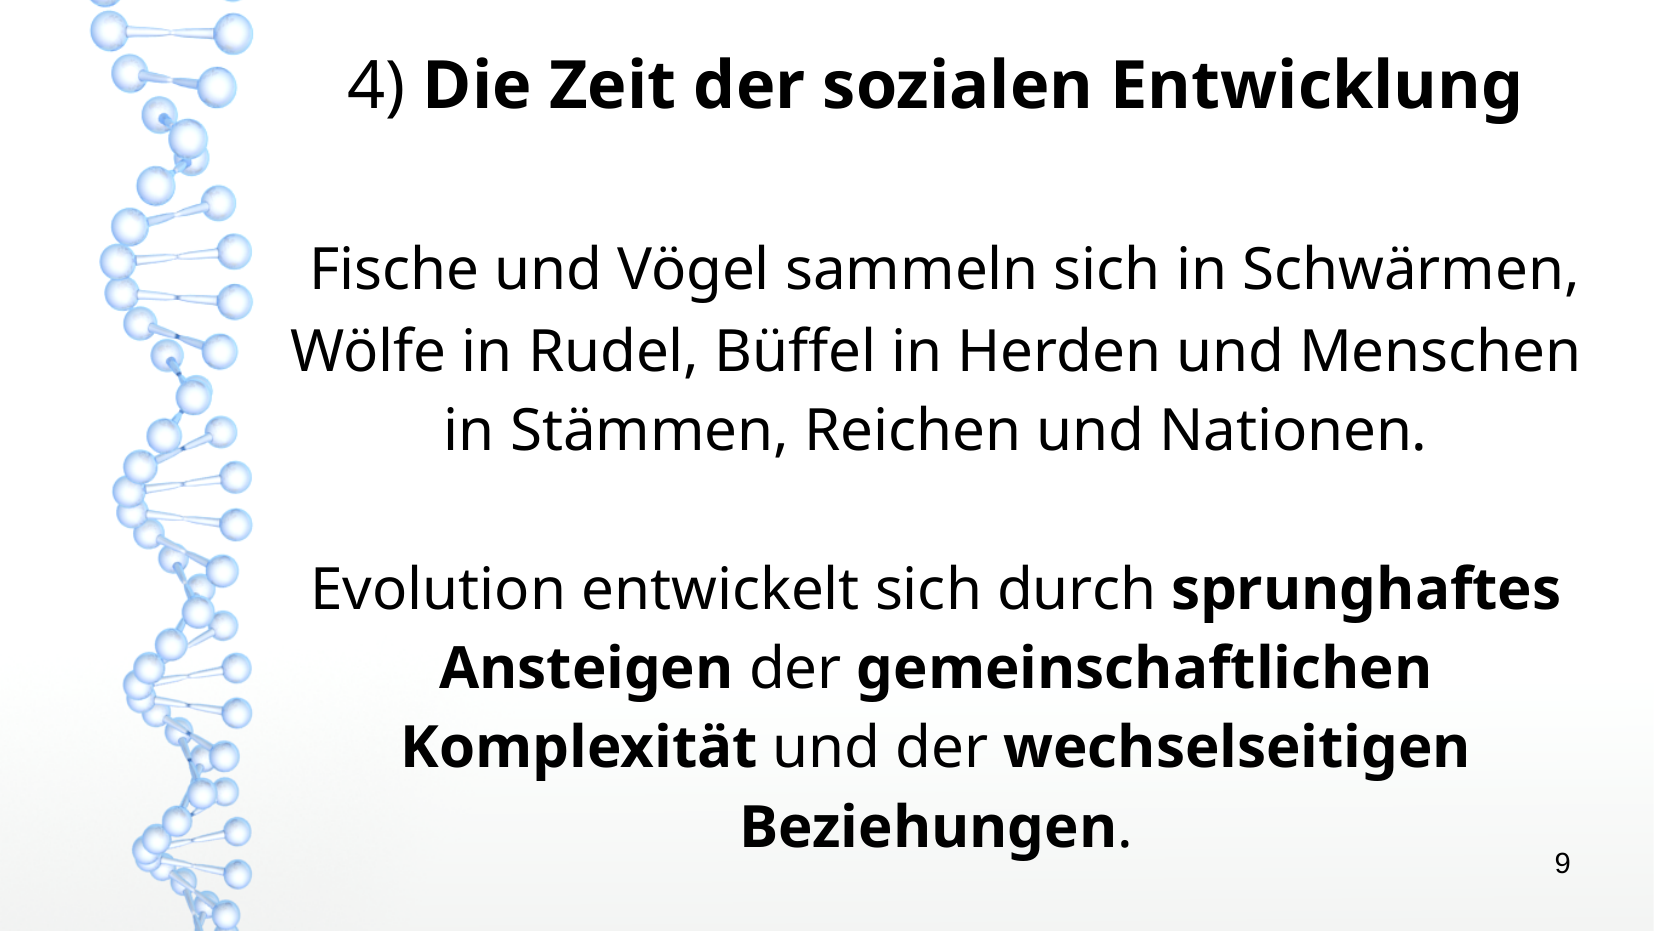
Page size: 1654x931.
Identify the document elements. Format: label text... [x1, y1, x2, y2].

picture [0, 0, 1654, 931]
subtitle 4) Die Zeit der sozialen Entwicklung Fische und Vögel sammeln sich in Schwärmen, Wölfe in Rudel, Büffel in Herden und Menschen in Stämmen, Reichen und Nationen. Evolution entwickelt sich durch sprunghaftes Ansteigen der gemeinschaftlichen Komplexität und der wechselseitigen Beziehungen. [271, 94, 1601, 807]
